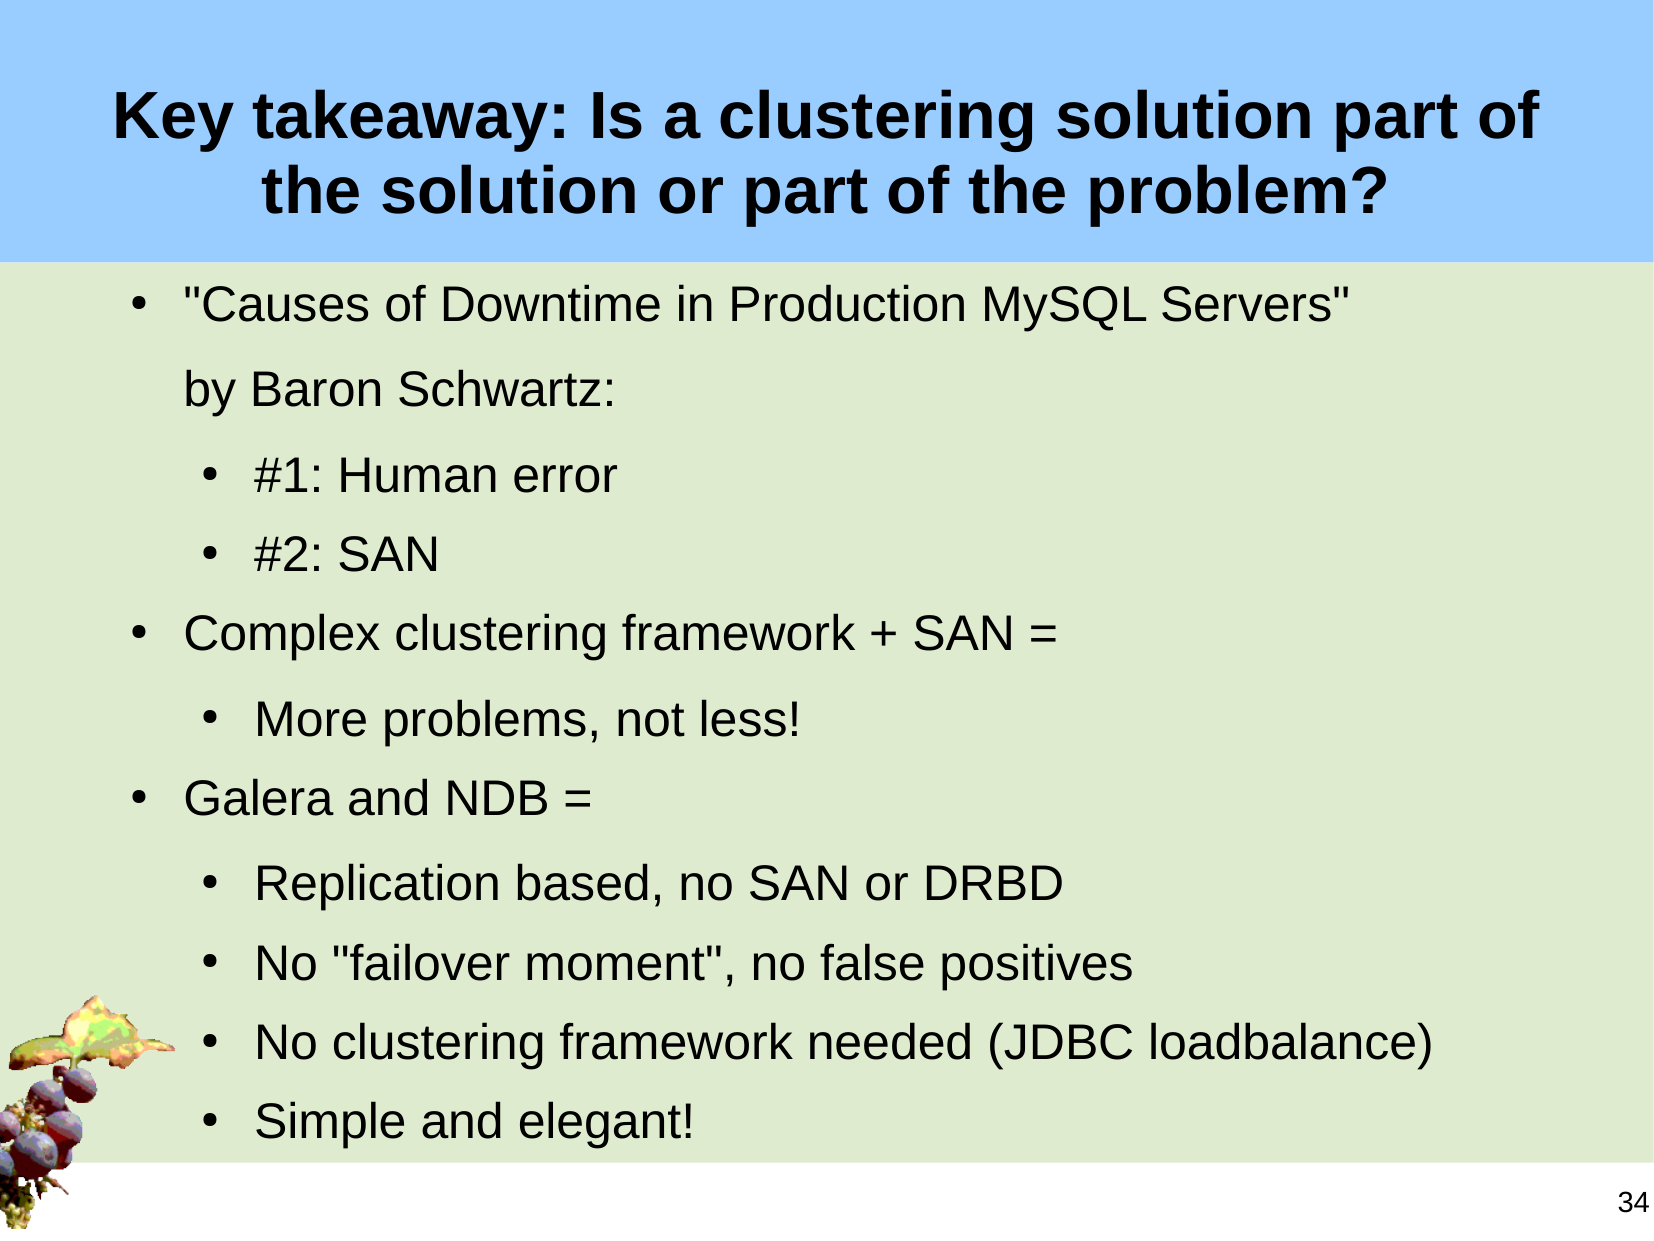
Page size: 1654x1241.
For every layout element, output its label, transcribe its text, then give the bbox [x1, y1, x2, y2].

title Key takeaway: Is a clustering solution part of the solution or part of the problem? [82, 49, 1571, 257]
picture [0, 990, 188, 1229]
list "Causes of Downtime in Production MySQL Servers" by Baron Schwartz: #1: Human error #2: SAN Complex clustering framework + SAN = More problems, not less! Galera and NDB = Replication based, no SAN or DRBD No "failover moment", no false positives No clustering framework needed (JDBC loadbalance) Simple and elegant! [112, 276, 1571, 1150]
